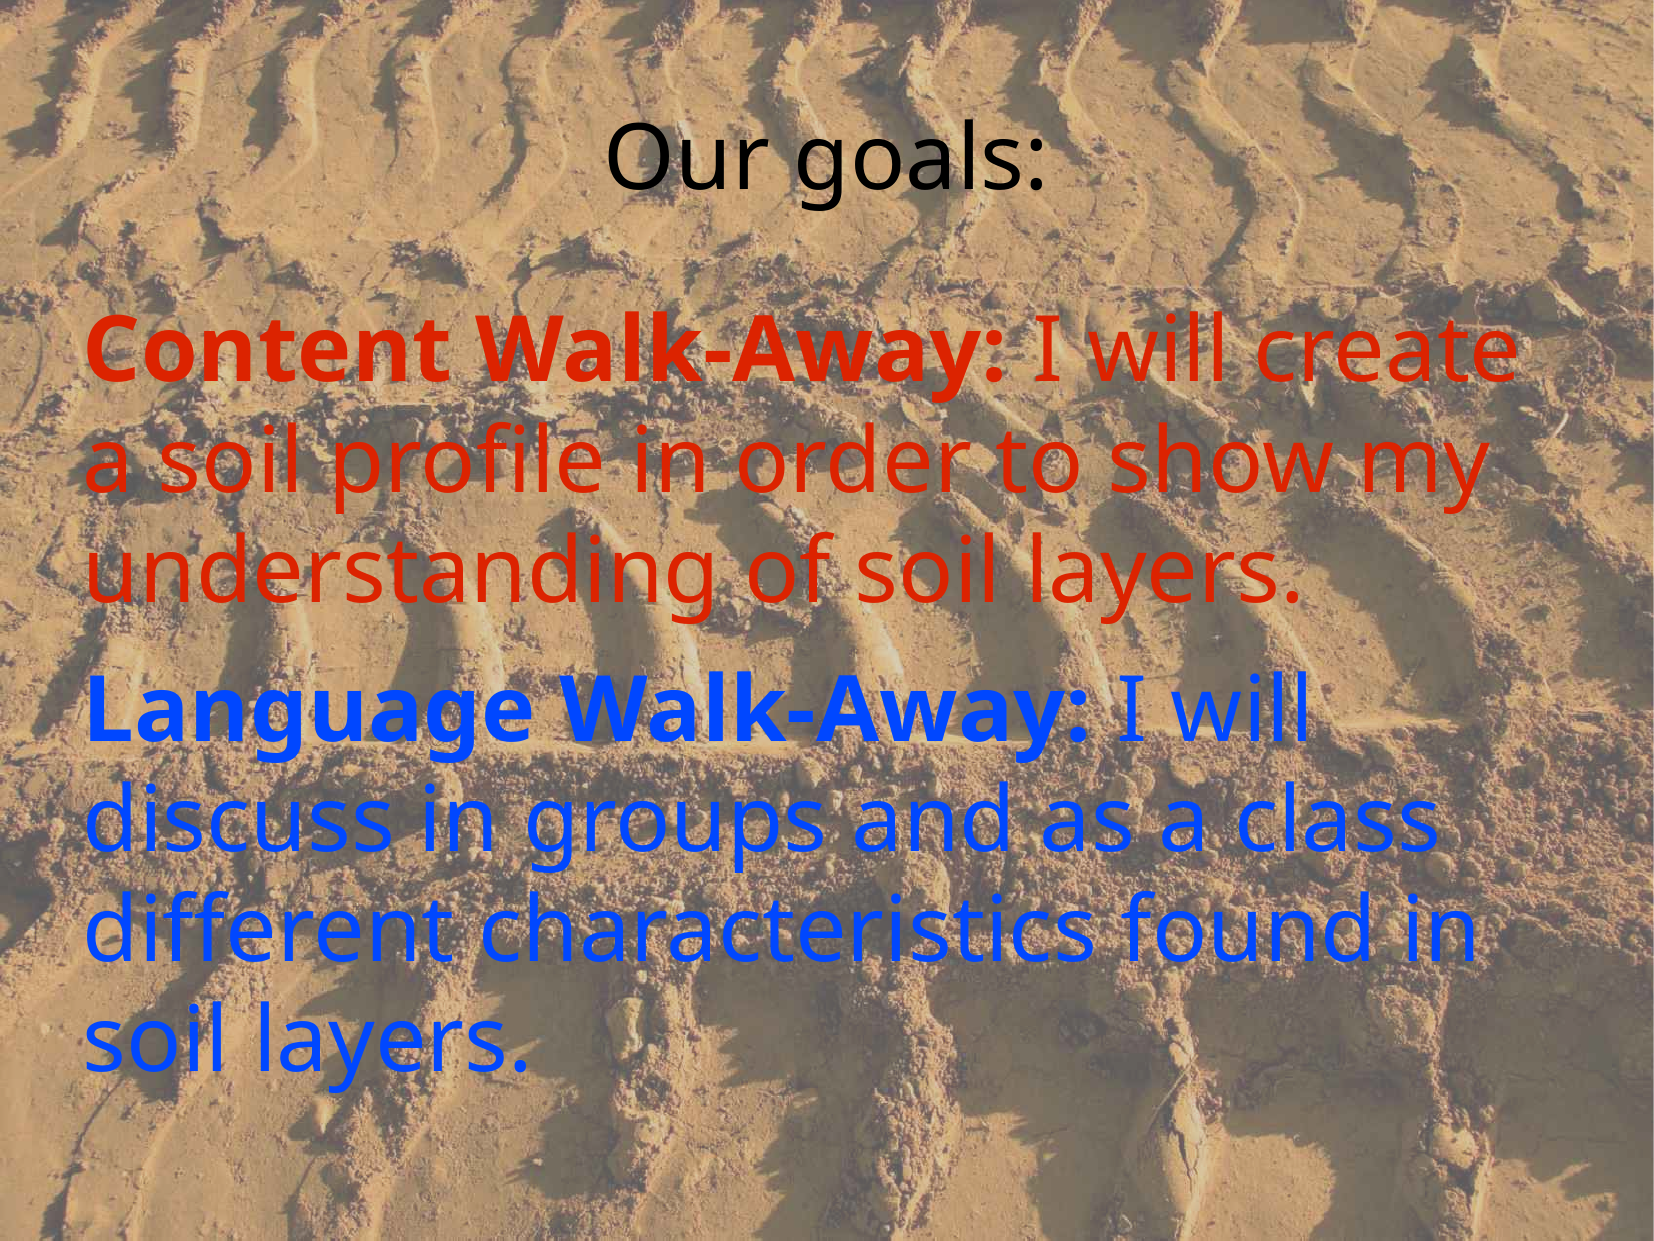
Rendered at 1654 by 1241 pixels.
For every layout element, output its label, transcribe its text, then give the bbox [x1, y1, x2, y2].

title Our goals: [82, 49, 1571, 257]
list Content Walk-Away: I will create a soil profile in order to show my understanding of soil layers. Language Walk-Away: I will discuss in groups and as a class different characteristics found in soil layers. [82, 290, 1571, 1109]
picture [0, 0, 1654, 1241]
